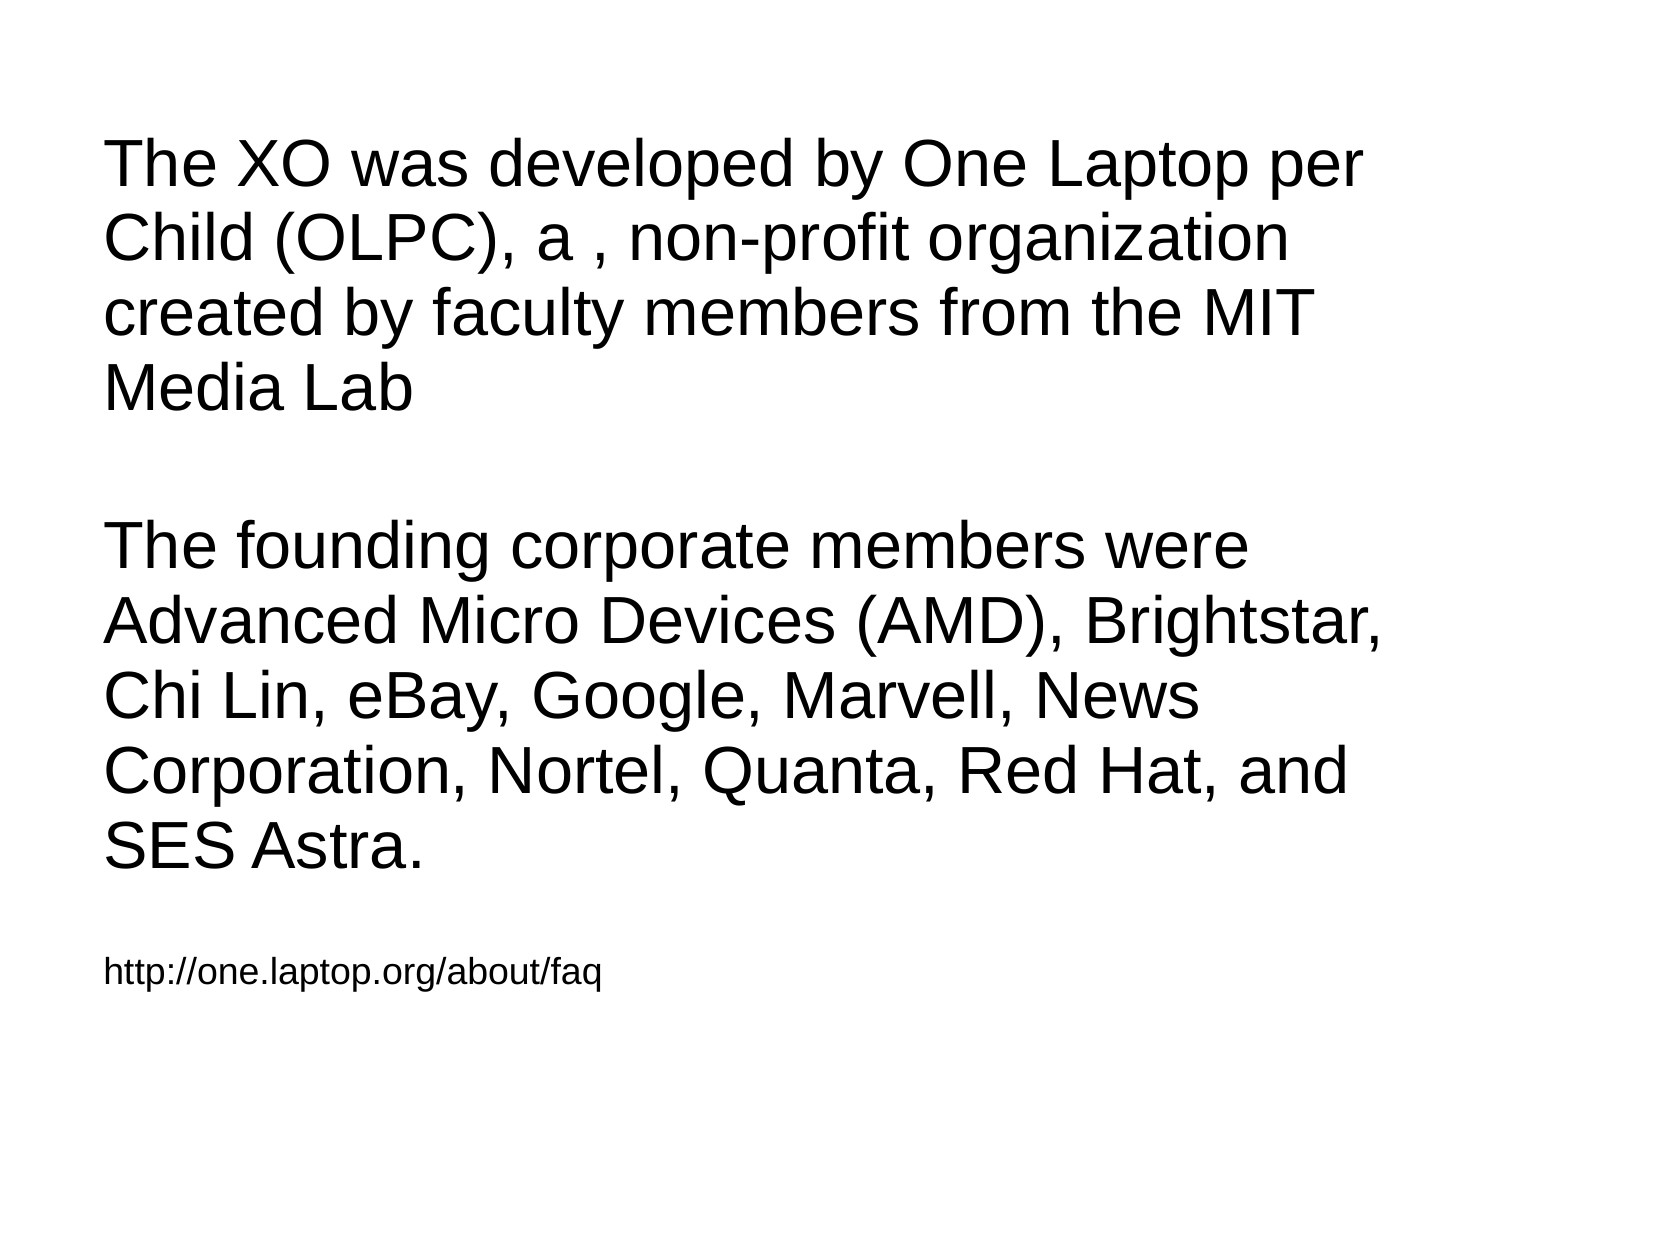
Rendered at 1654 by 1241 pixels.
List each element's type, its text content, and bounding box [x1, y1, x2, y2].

text_box The XO was developed by One Laptop per Child (OLPC), a , non-profit organization created by faculty members from the MIT Media Lab The founding corporate members were Advanced Micro Devices (AMD), Brightstar, Chi Lin, eBay, Google, Marvell, News Corporation, Nortel, Quanta, Red Hat, and SES Astra. http://one.laptop.org/about/faq [88, 118, 1477, 1007]
